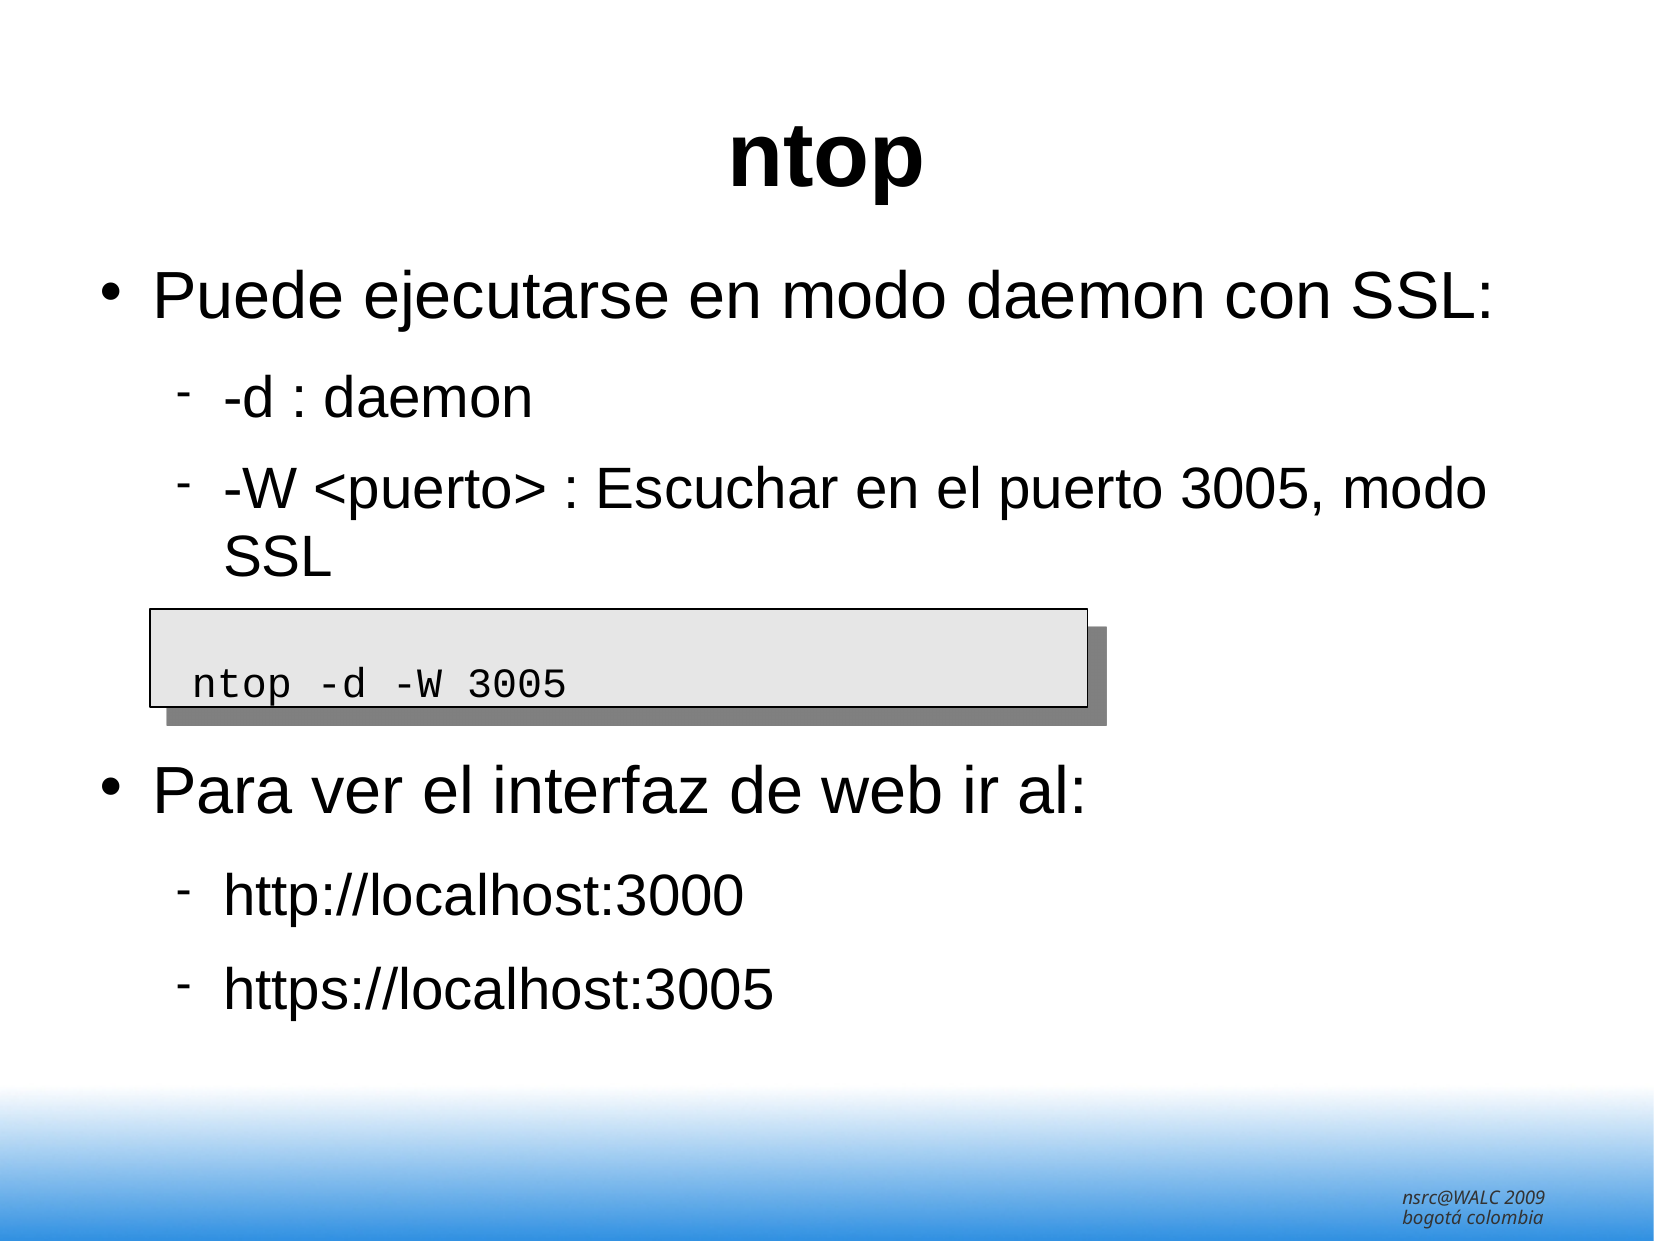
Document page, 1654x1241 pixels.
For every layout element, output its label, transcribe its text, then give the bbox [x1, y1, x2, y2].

list Puede ejecutarse en modo daemon con SSL: -d : daemon -W <puerto> : Escuchar en el puerto 3005, modo SSL Para ver el interfaz de web ir al: http://localhost:3000 https://localhost:3005 [82, 254, 1571, 1057]
title ntop [82, 49, 1571, 254]
text_box ntop -d -W 3005 [149, 609, 1088, 707]
picture [0, 1083, 1654, 1241]
